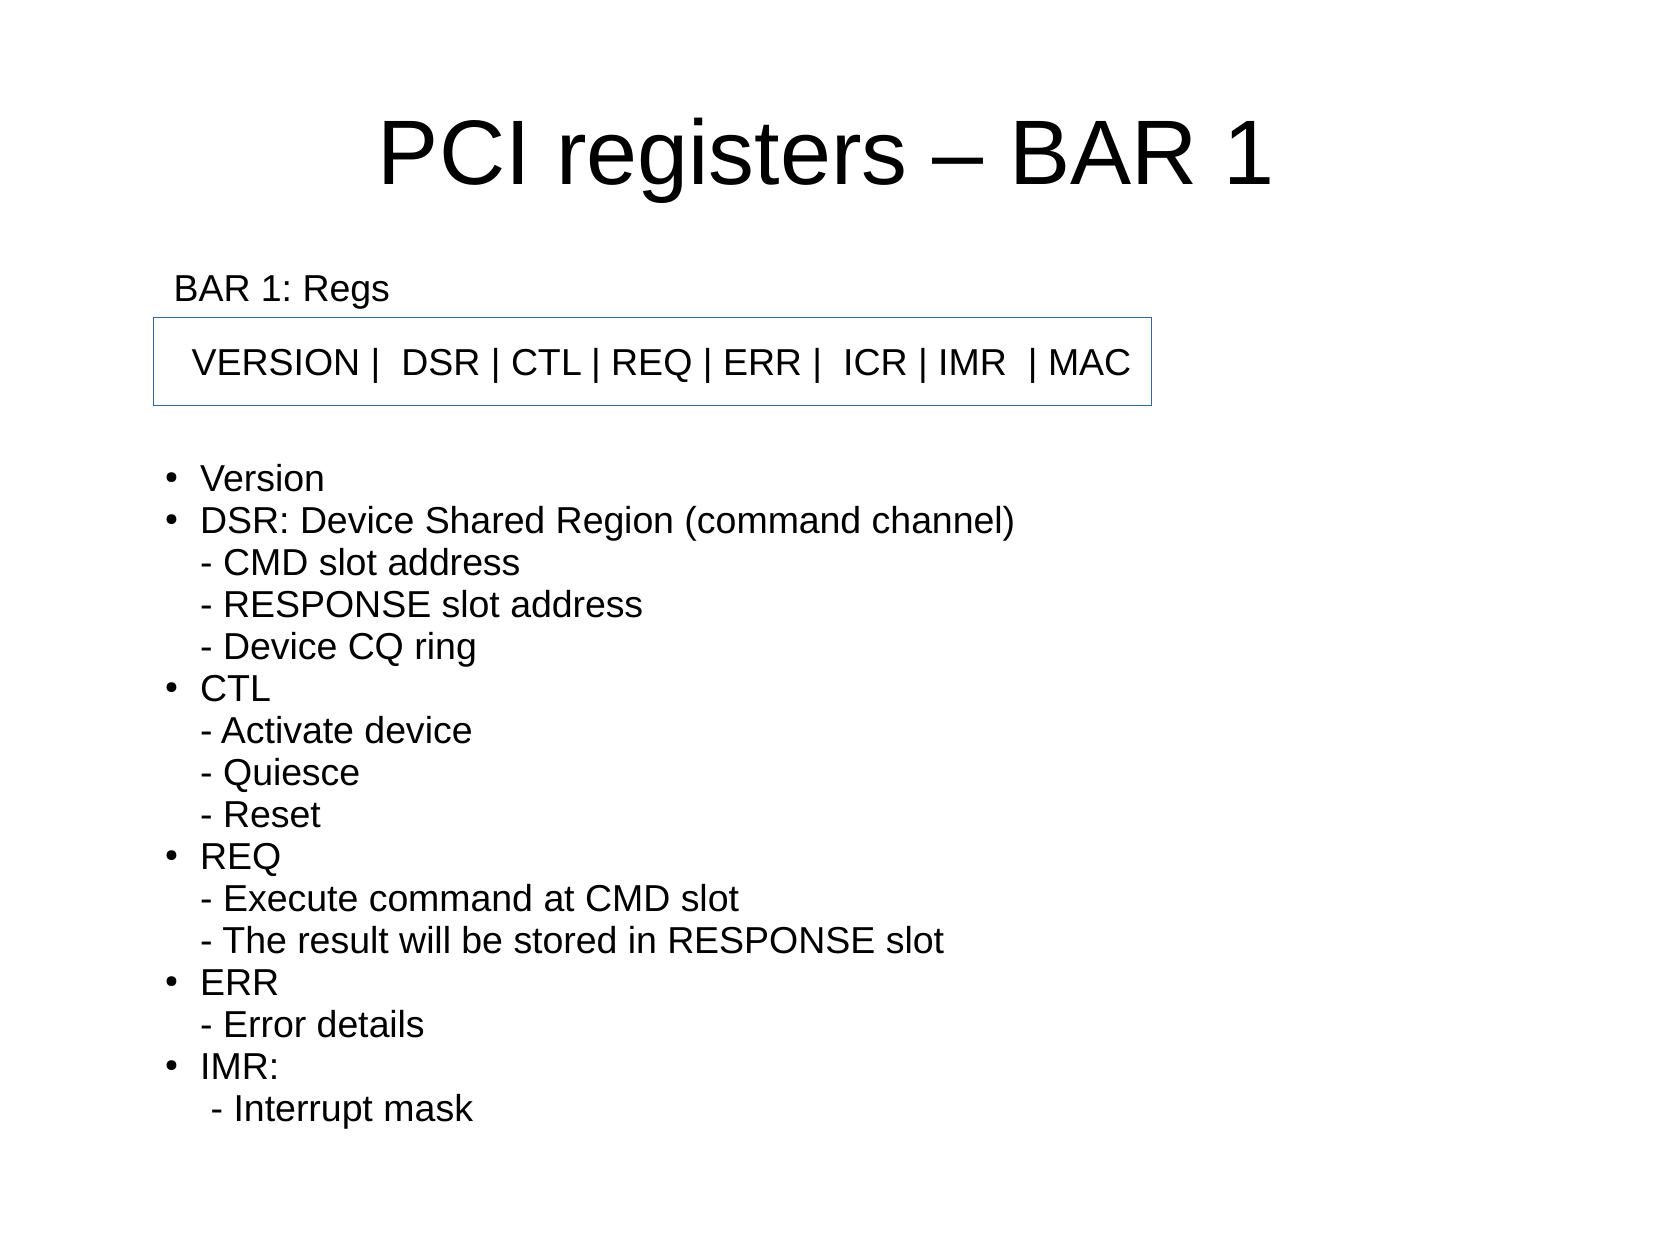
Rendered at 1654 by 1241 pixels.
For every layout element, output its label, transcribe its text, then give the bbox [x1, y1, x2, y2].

text_box Version DSR: Device Shared Region (command channel) - CMD slot address - RESPONSE slot address - Device CQ ring CTL - Activate device - Quiesce - Reset REQ - Execute command at CMD slot - The result will be stored in RESPONSE slot ERR - Error details IMR: - Interrupt mask [150, 450, 1426, 1137]
title PCI registers – BAR 1 [82, 49, 1571, 257]
text_box VERSION | DSR | CTL | REQ | ERR | ICR | IMR | MAC [176, 334, 1212, 392]
text_box BAR 1: Regs [158, 260, 413, 318]
